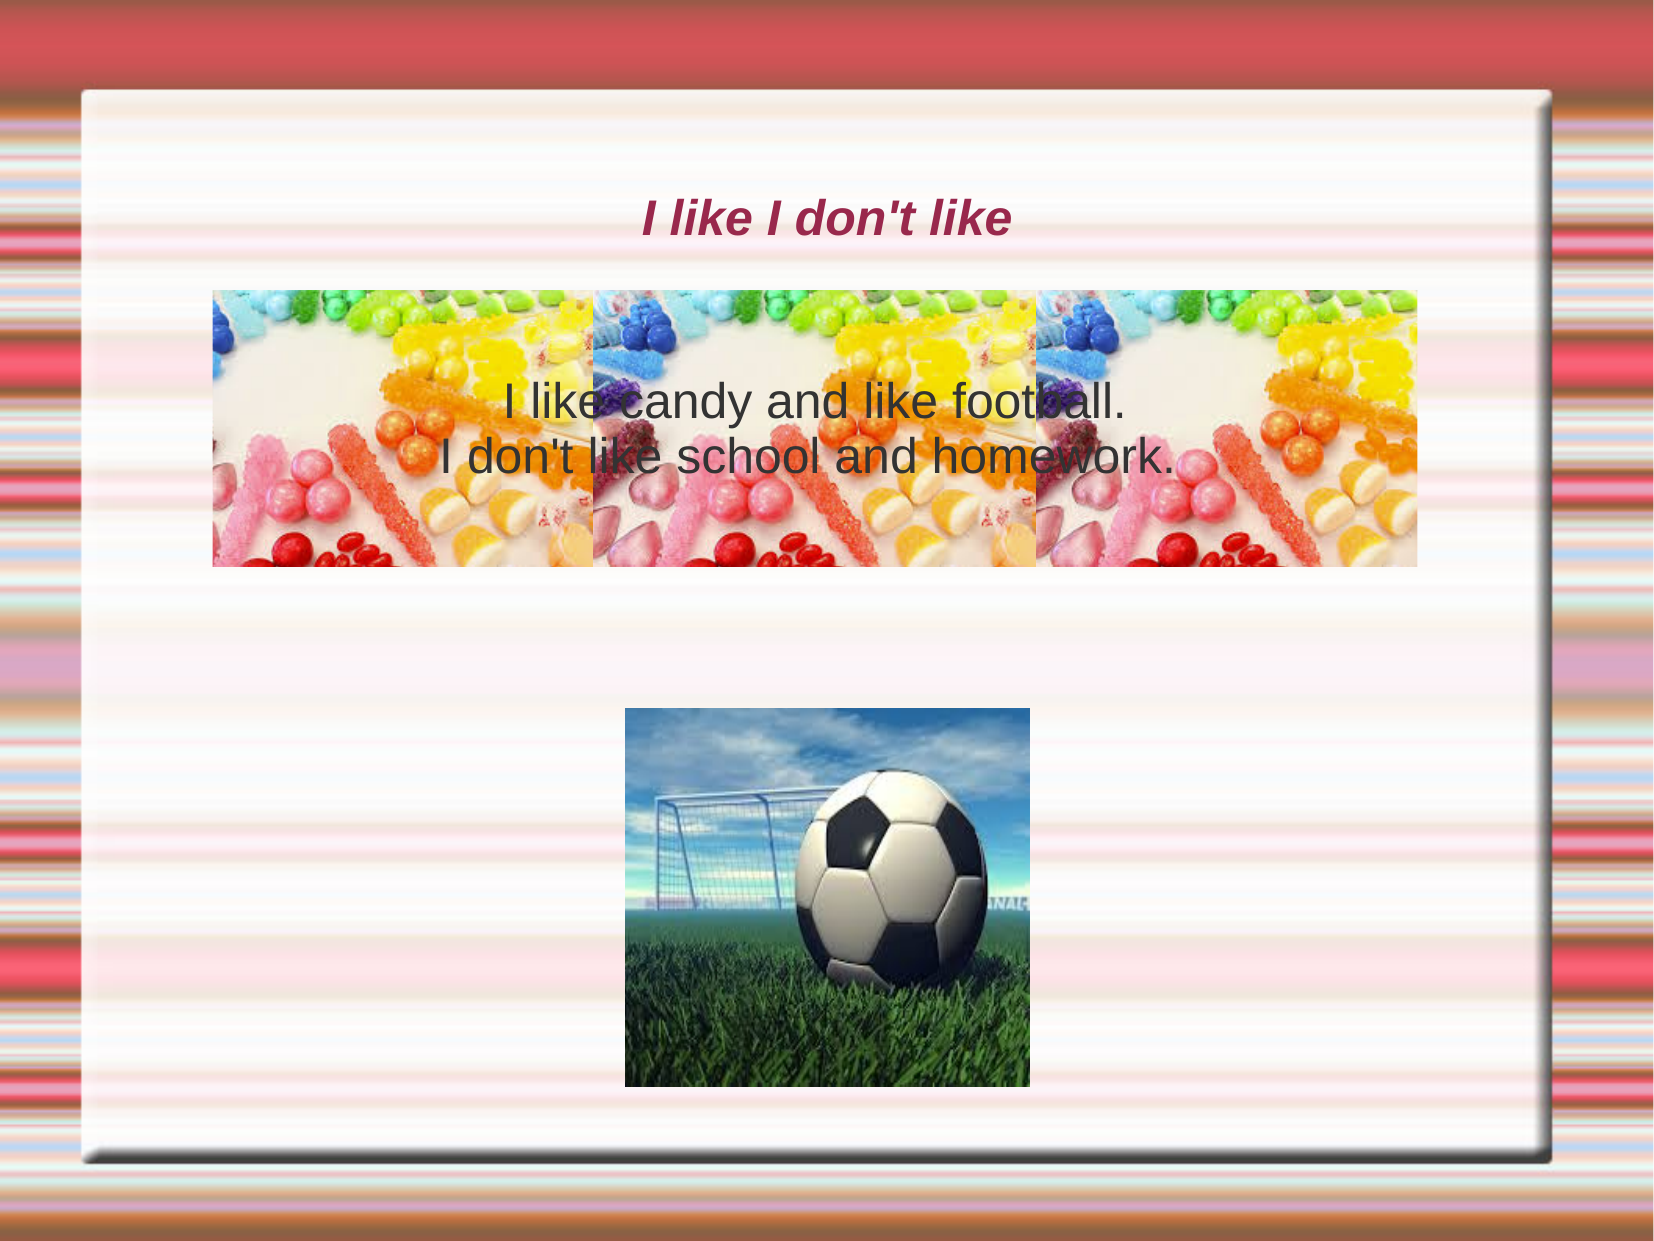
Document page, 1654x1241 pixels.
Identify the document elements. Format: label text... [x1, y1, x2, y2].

title I like I don't like [121, 114, 1534, 322]
picture [0, 0, 1654, 1241]
list I like candy and like football. I don't like school and homework. [212, 290, 1418, 567]
